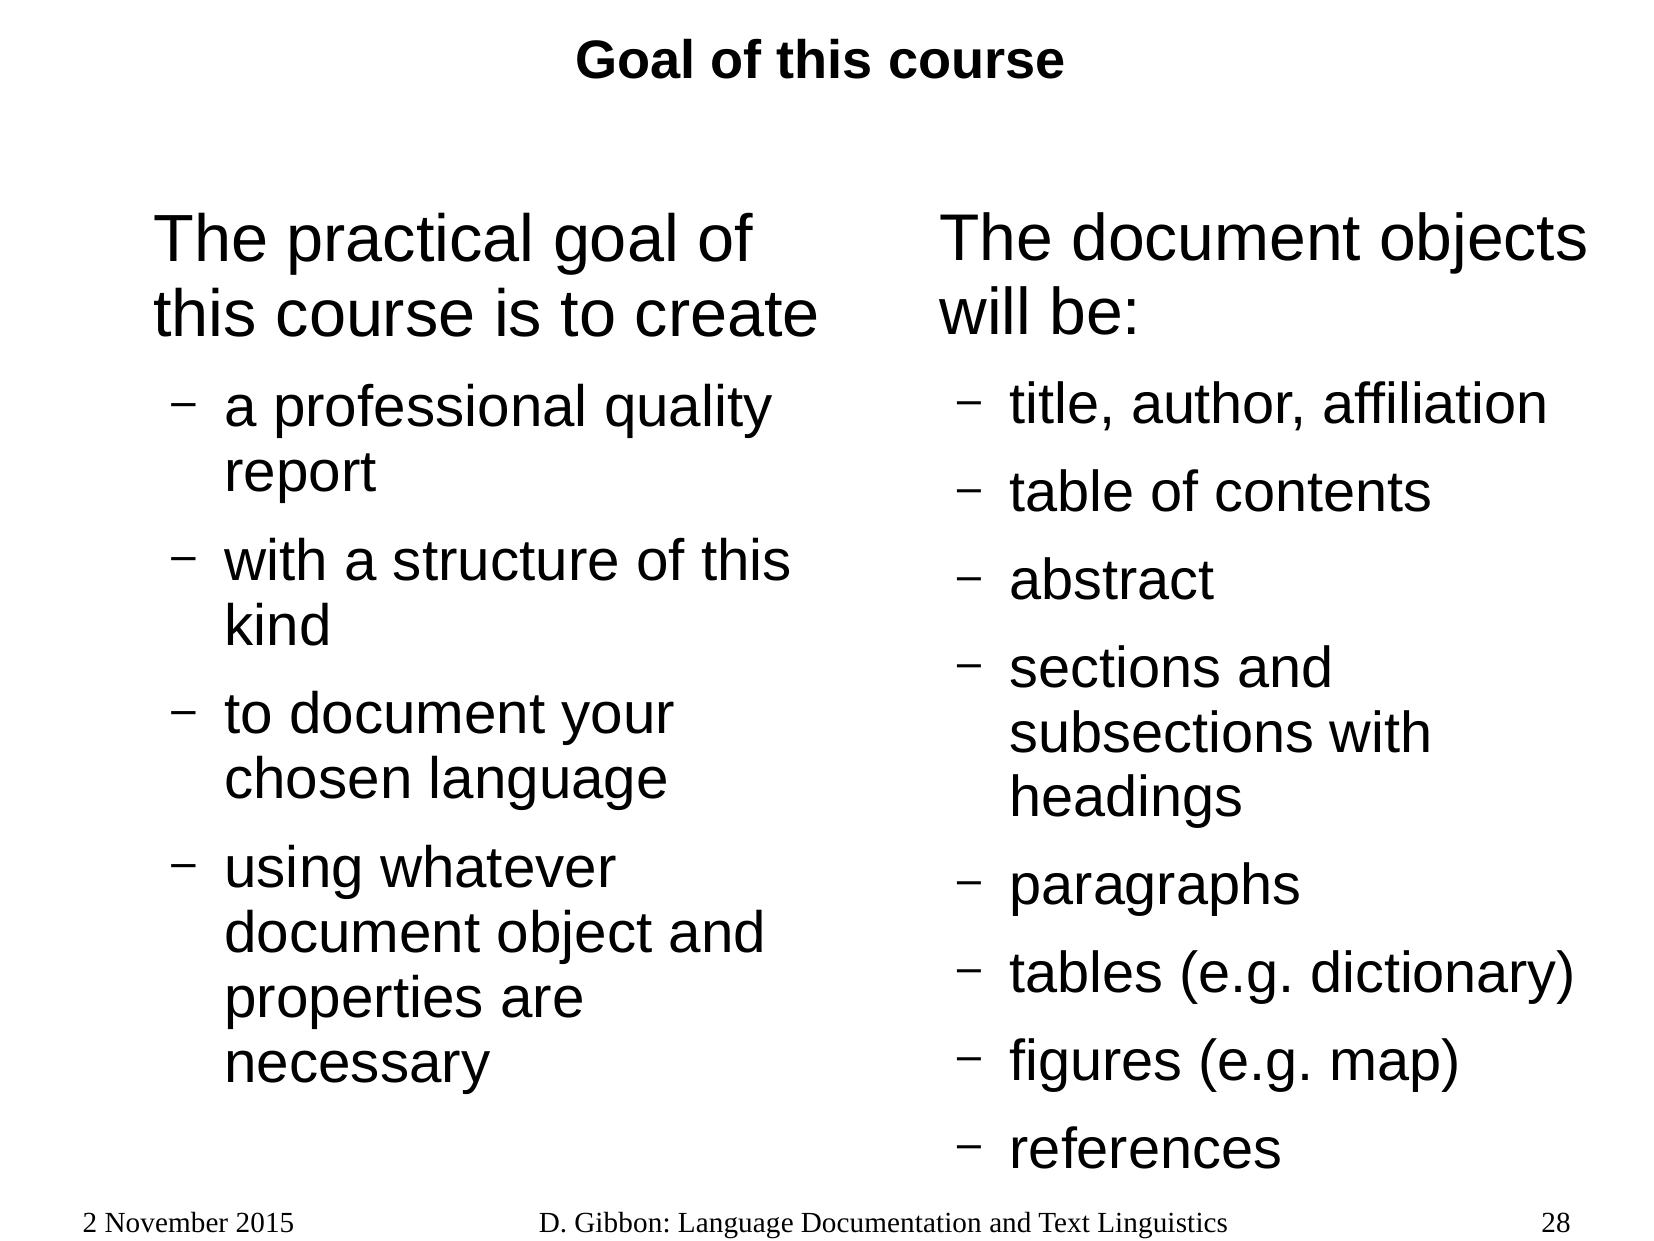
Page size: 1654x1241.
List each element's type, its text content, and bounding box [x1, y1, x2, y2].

title Goal of this course [11, 13, 1630, 107]
list The document objects will be: title, author, affiliation table of contents abstract sections and subsections with headings paragraphs tables (e.g. dictionary) figures (e.g. map) references [869, 200, 1619, 1182]
list The practical goal of this course is to create a professional quality report with a structure of this kind to document your chosen language using whatever document object and properties are necessary [82, 200, 832, 1182]
